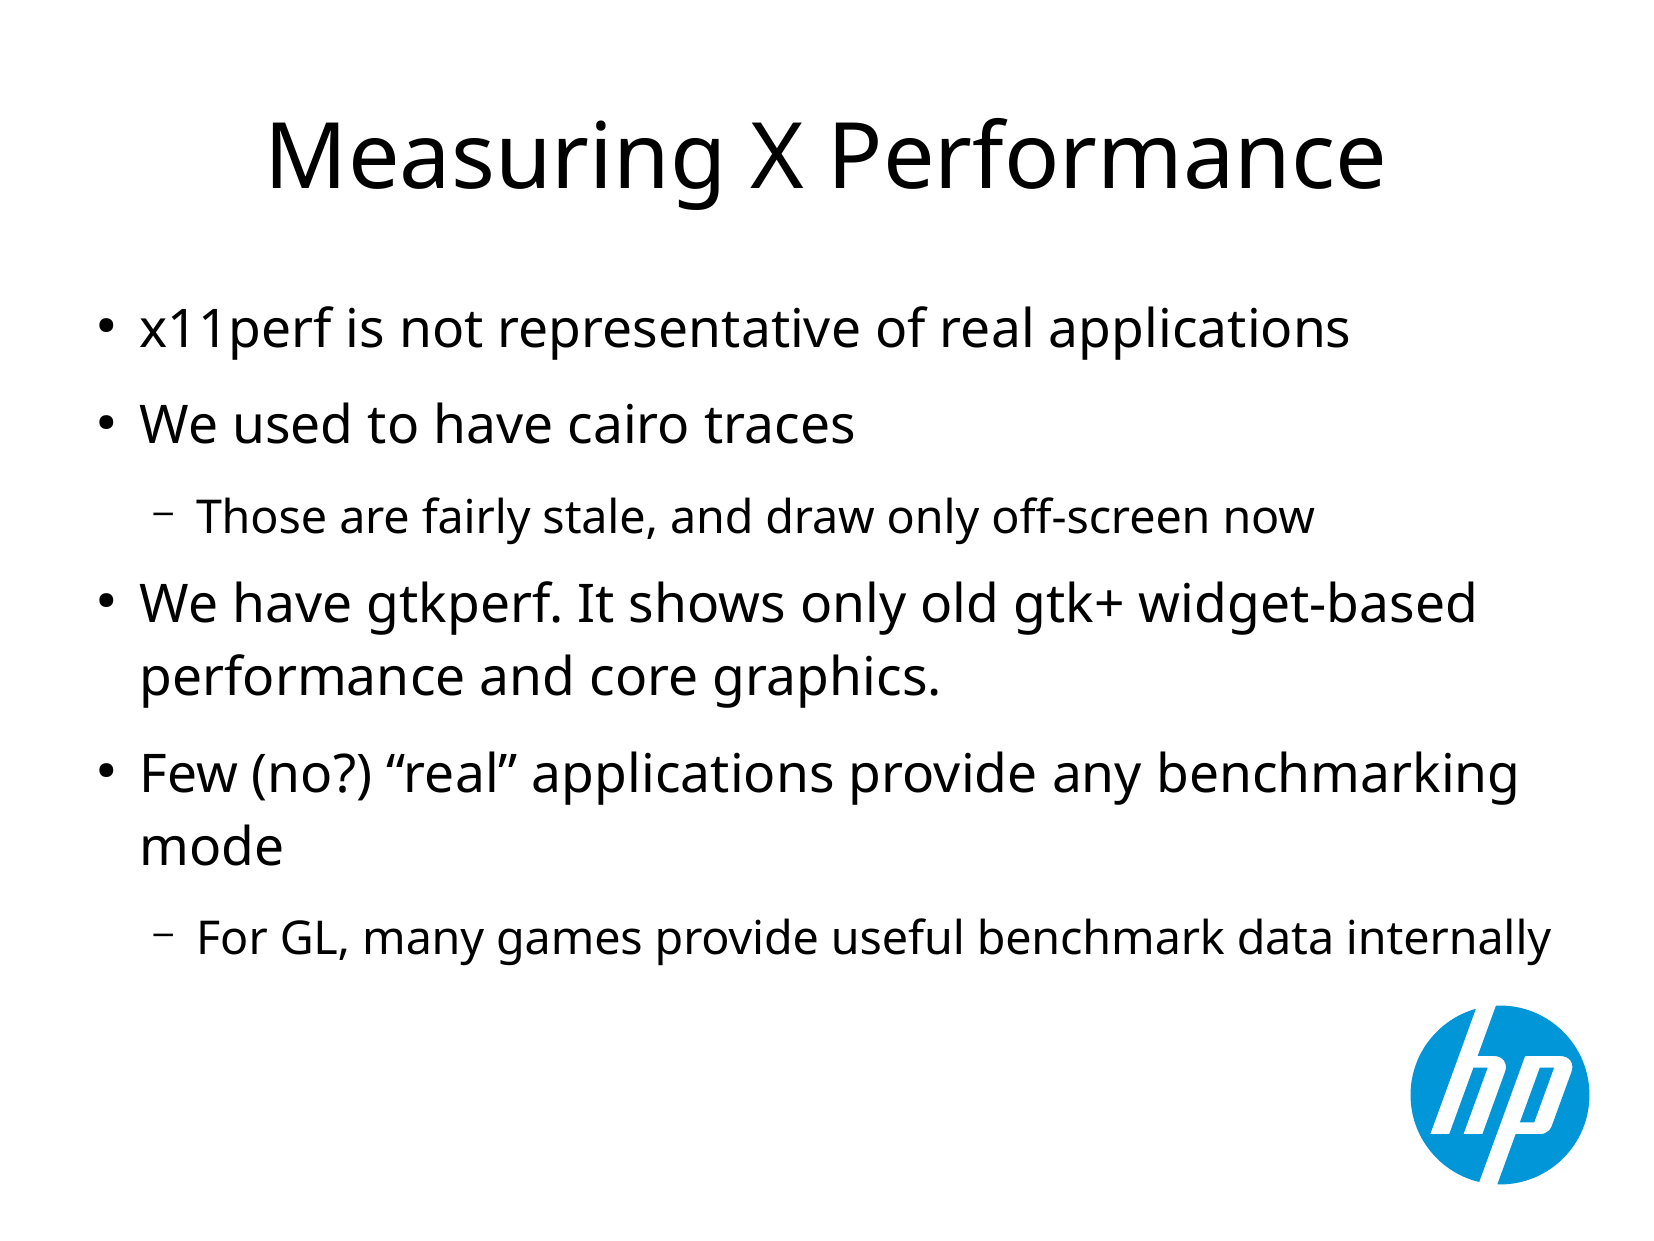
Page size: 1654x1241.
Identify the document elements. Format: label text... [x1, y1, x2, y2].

title Measuring X Performance [82, 49, 1571, 257]
list x11perf is not representative of real applications We used to have cairo traces Those are fairly stale, and draw only off-screen now We have gtkperf. It shows only old gtk+ widget-based performance and core graphics. Few (no?) “real” applications provide any benchmarking mode For GL, many games provide useful benchmark data internally [82, 290, 1571, 1010]
